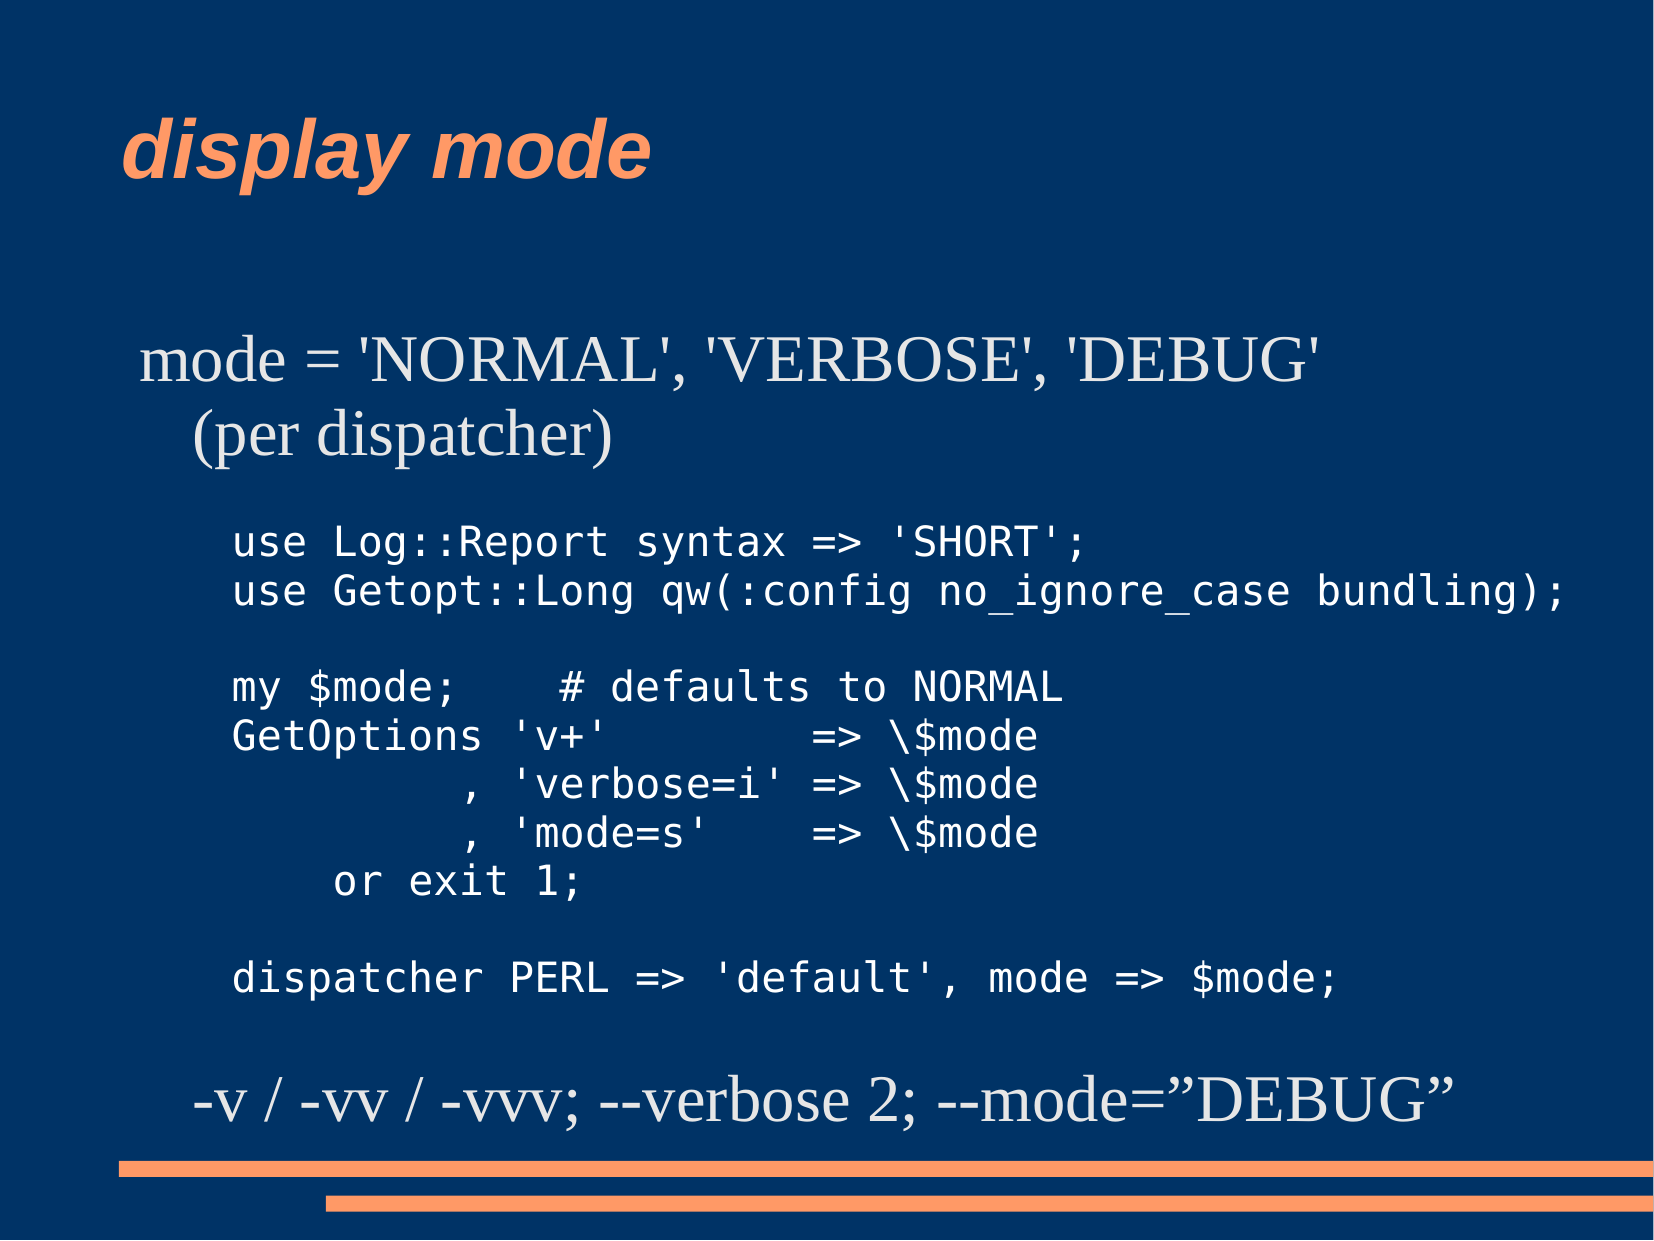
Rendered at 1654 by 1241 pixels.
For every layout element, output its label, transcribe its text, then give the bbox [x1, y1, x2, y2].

title display mode [121, 46, 1534, 254]
text_box use Log::Report syntax => 'SHORT'; use Getopt::Long qw(:config no_ignore_case bundling); my $mode; # defaults to NORMAL GetOptions 'v+' => \$mode , 'verbose=i' => \$mode , 'mode=s' => \$mode or exit 1; dispatcher PERL => 'default', mode => $mode; [216, 510, 1615, 1010]
list mode = 'NORMAL', 'VERBOSE', 'DEBUG' (per dispatcher) -v / -vv / -vvv; --verbose 2; --mode=”DEBUG” [121, 322, 1561, 1145]
